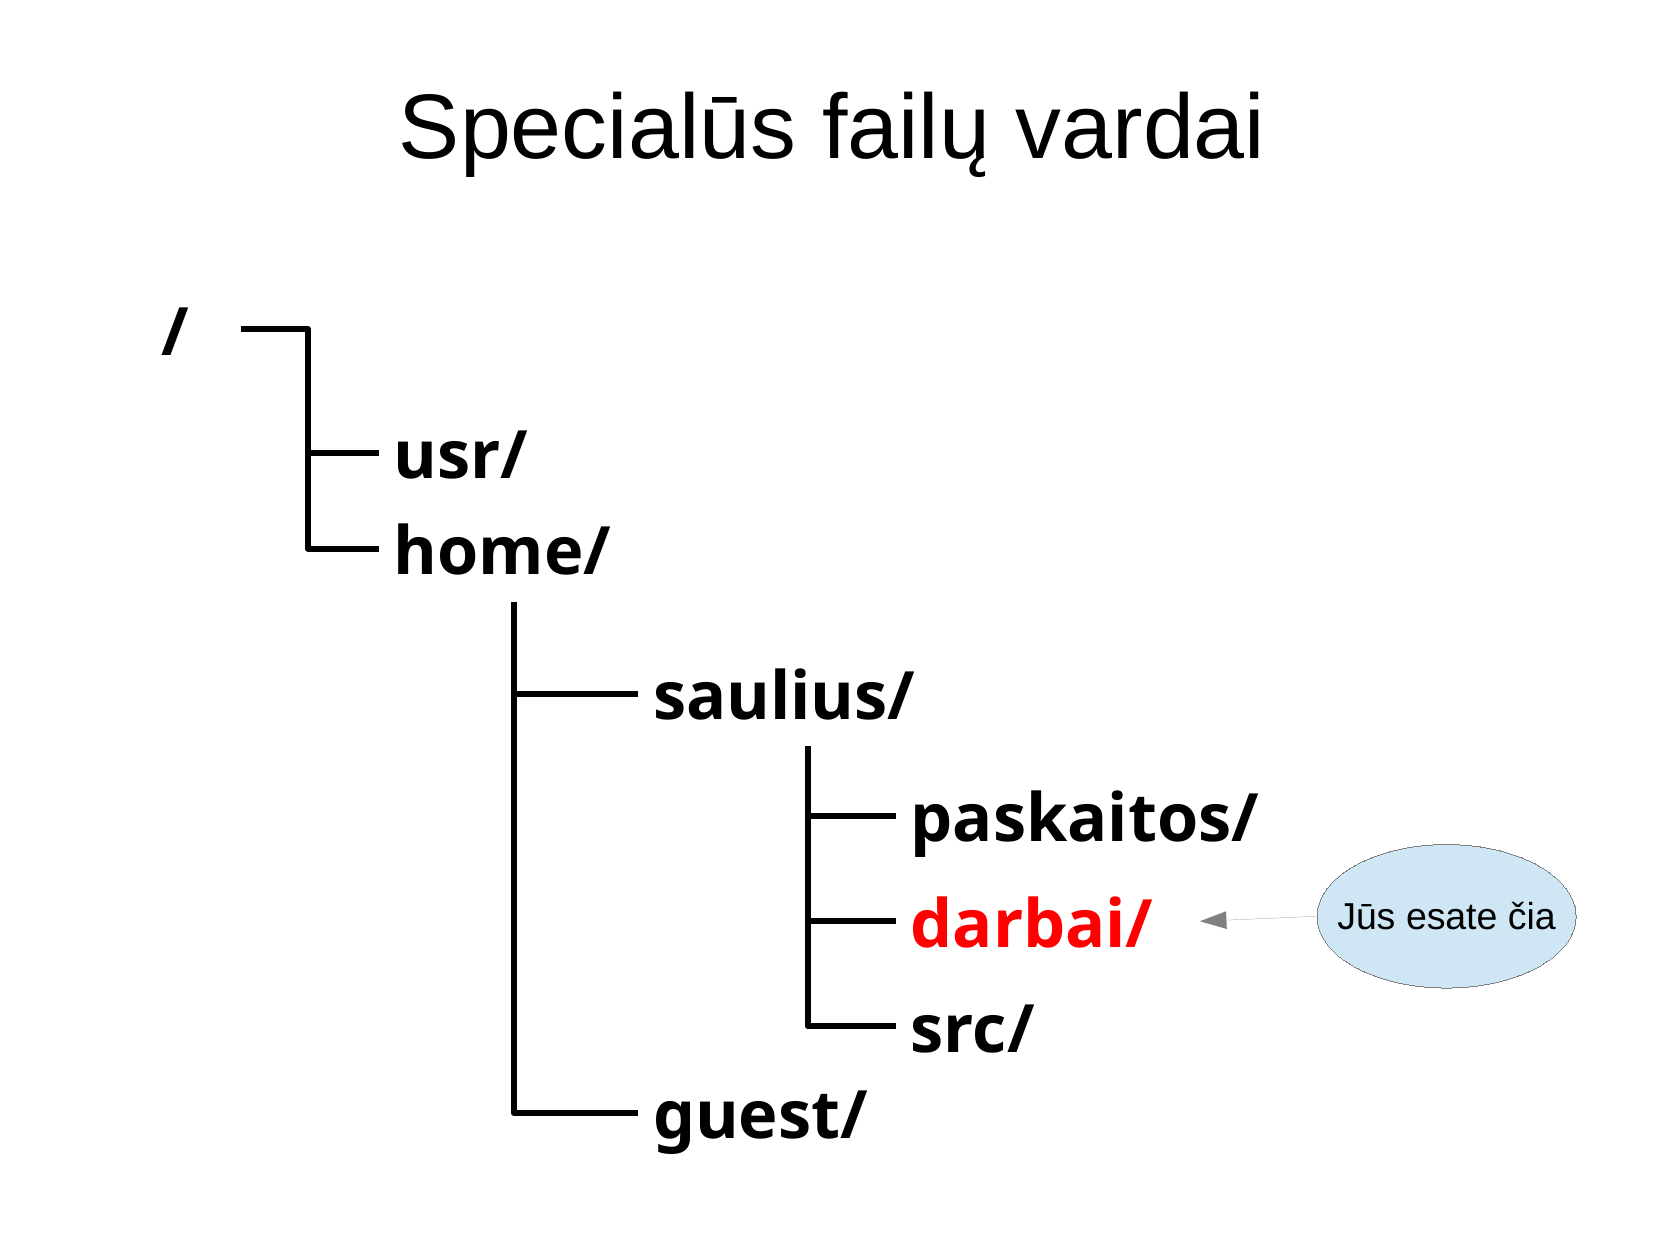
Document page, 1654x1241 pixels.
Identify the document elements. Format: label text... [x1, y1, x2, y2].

text_box home/ [379, 496, 649, 599]
text_box paskaitos/ [895, 763, 1356, 866]
text_box Jūs esate čia [1317, 844, 1577, 989]
text_box guest/ [638, 1060, 932, 1163]
title Specialūs failų vardai [88, 23, 1577, 231]
text_box src/ [895, 973, 1356, 1076]
text_box usr/ [379, 400, 570, 496]
text_box saulius/ [638, 640, 978, 743]
text_box darbai/ [895, 868, 1200, 971]
text_box / [146, 276, 241, 379]
